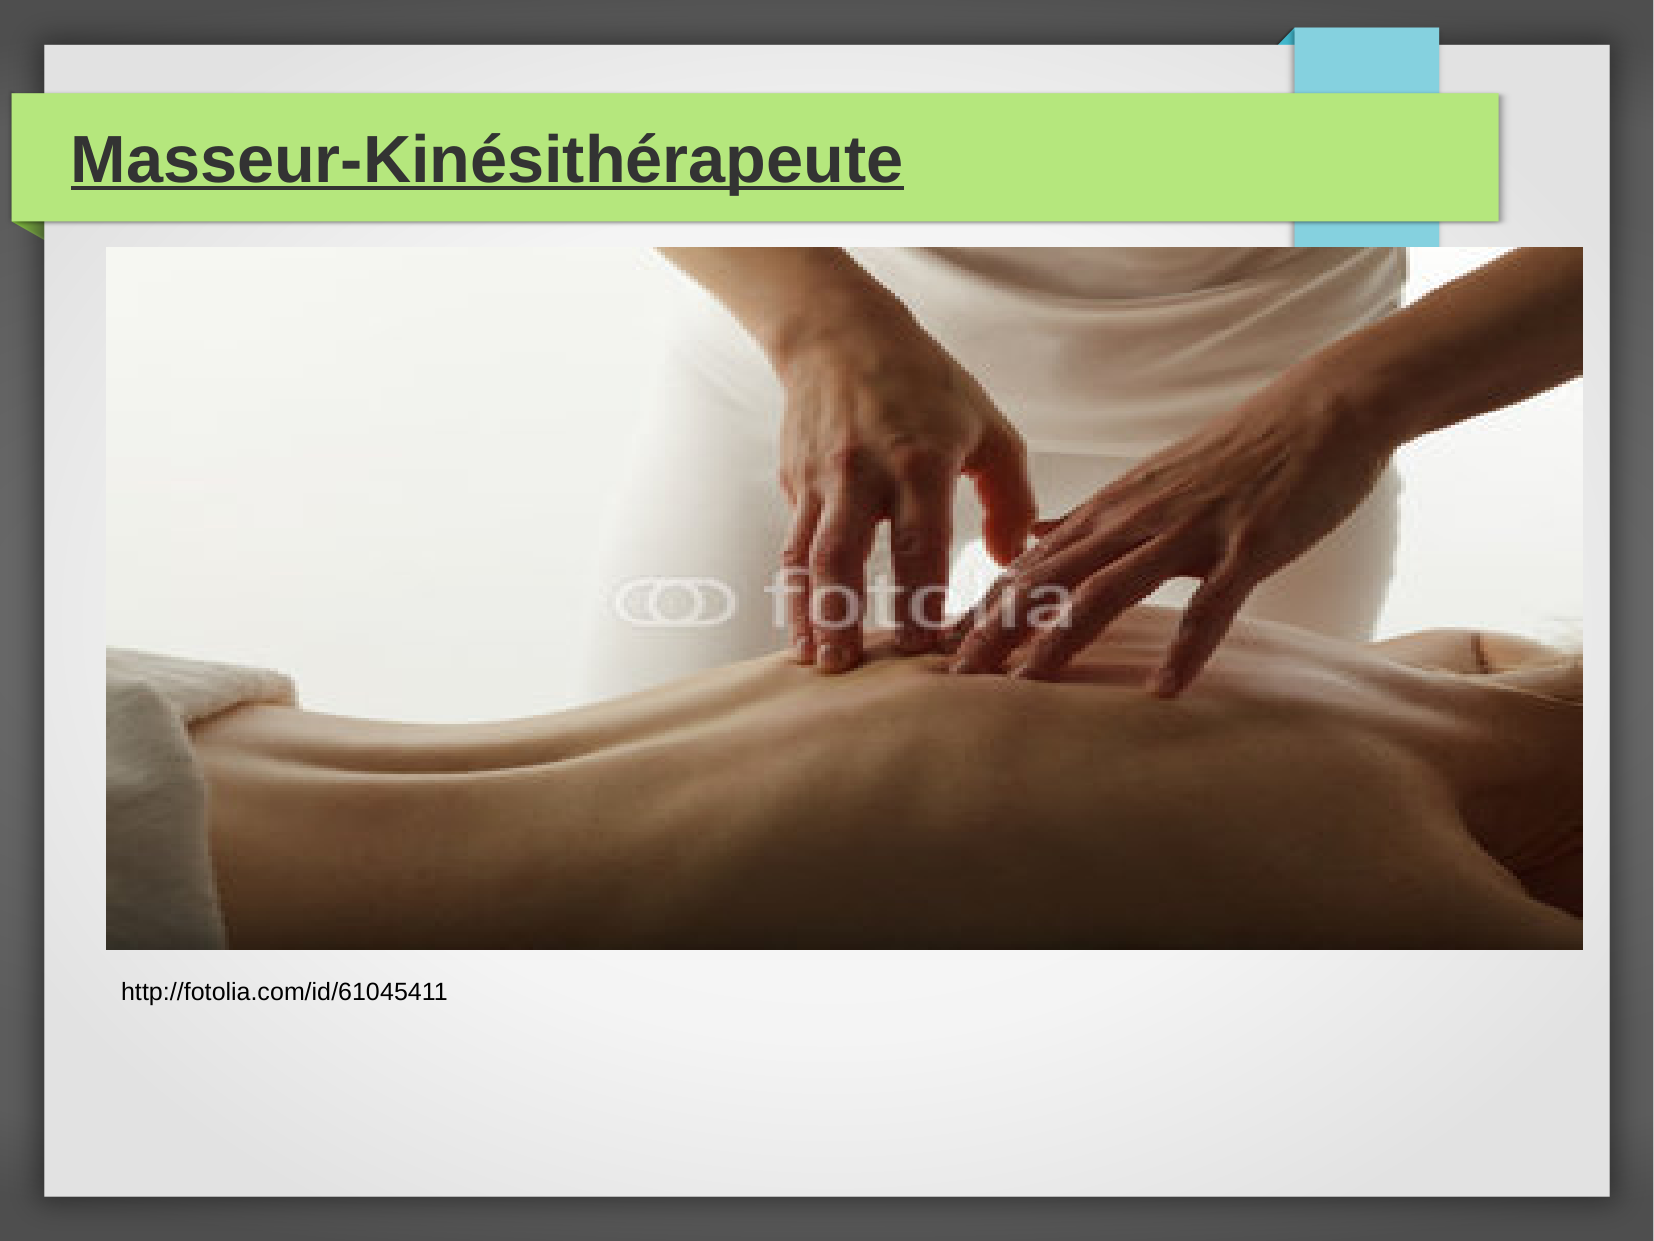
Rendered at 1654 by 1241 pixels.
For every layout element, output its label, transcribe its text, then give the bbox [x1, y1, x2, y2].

title Masseur-Kinésithérapeute [70, 106, 1229, 213]
text_box http://fotolia.com/id/61045411 [106, 970, 656, 1028]
picture [0, 0, 1654, 1241]
